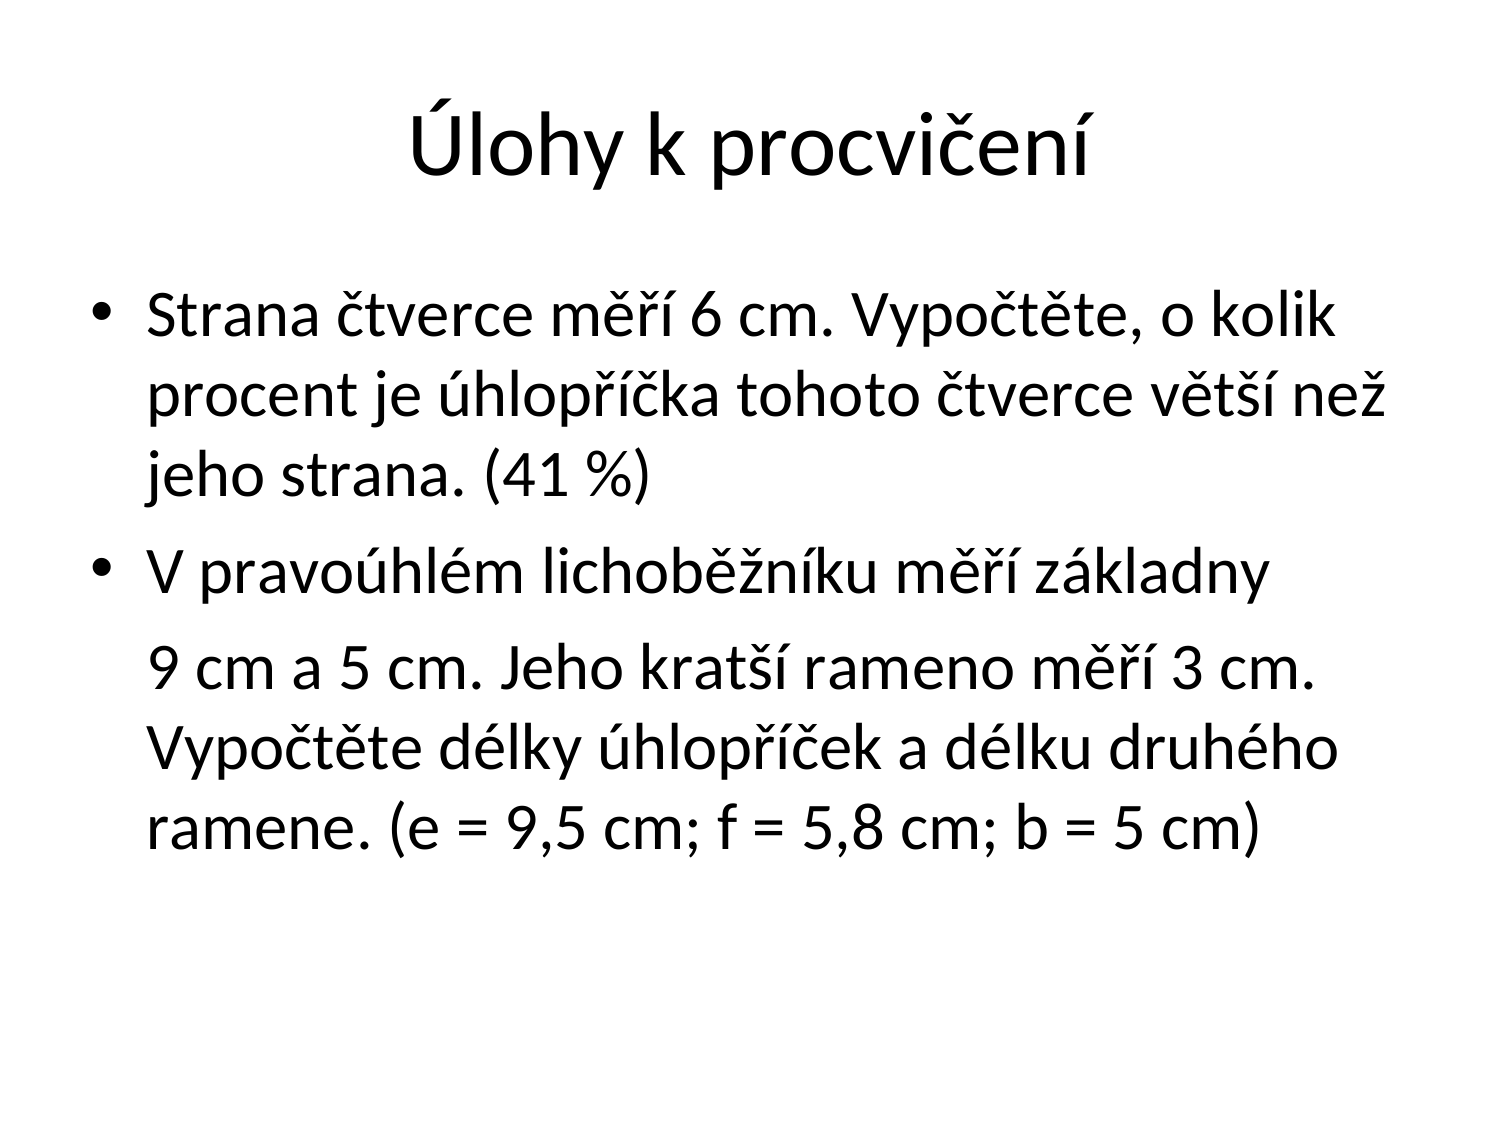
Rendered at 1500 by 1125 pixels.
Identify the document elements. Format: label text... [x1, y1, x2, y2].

title Úlohy k procvičení [75, 45, 1426, 233]
list Strana čtverce měří 6 cm. Vypočtěte, o kolik procent je úhlopříčka tohoto čtverce větší než jeho strana. (41 %) V pravoúhlém lichoběžníku měří základny 9 cm a 5 cm. Jeho kratší rameno měří 3 cm. Vypočtěte délky úhlopříček a délku druhého ramene. (e = 9,5 cm; f = 5,8 cm; b = 5 cm) [75, 262, 1426, 1006]
